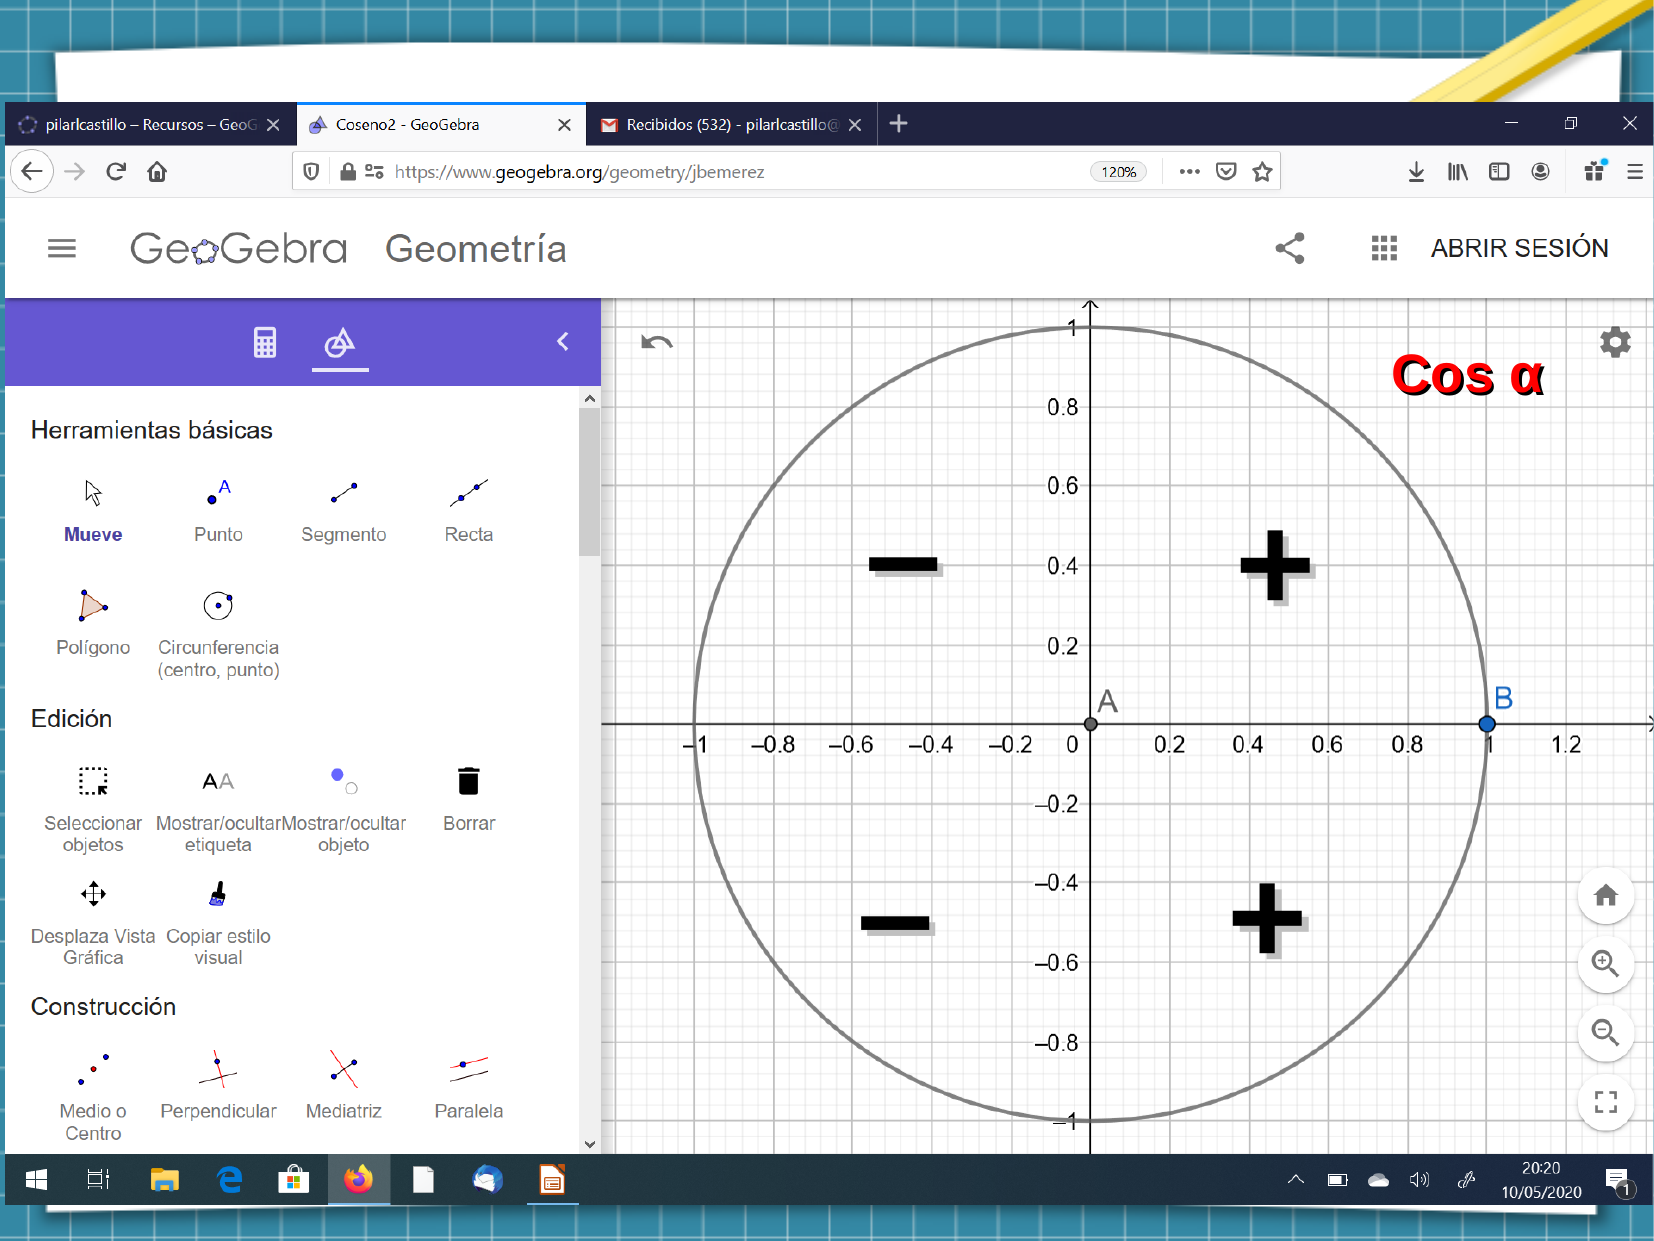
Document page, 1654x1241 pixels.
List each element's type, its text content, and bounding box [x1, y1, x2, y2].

text_box – [850, 469, 957, 638]
text_box + [1220, 479, 1331, 649]
text_box + [1213, 832, 1324, 1002]
text_box – [842, 828, 949, 997]
text_box Cos α [1377, 336, 1560, 473]
picture [0, 0, 1654, 1241]
